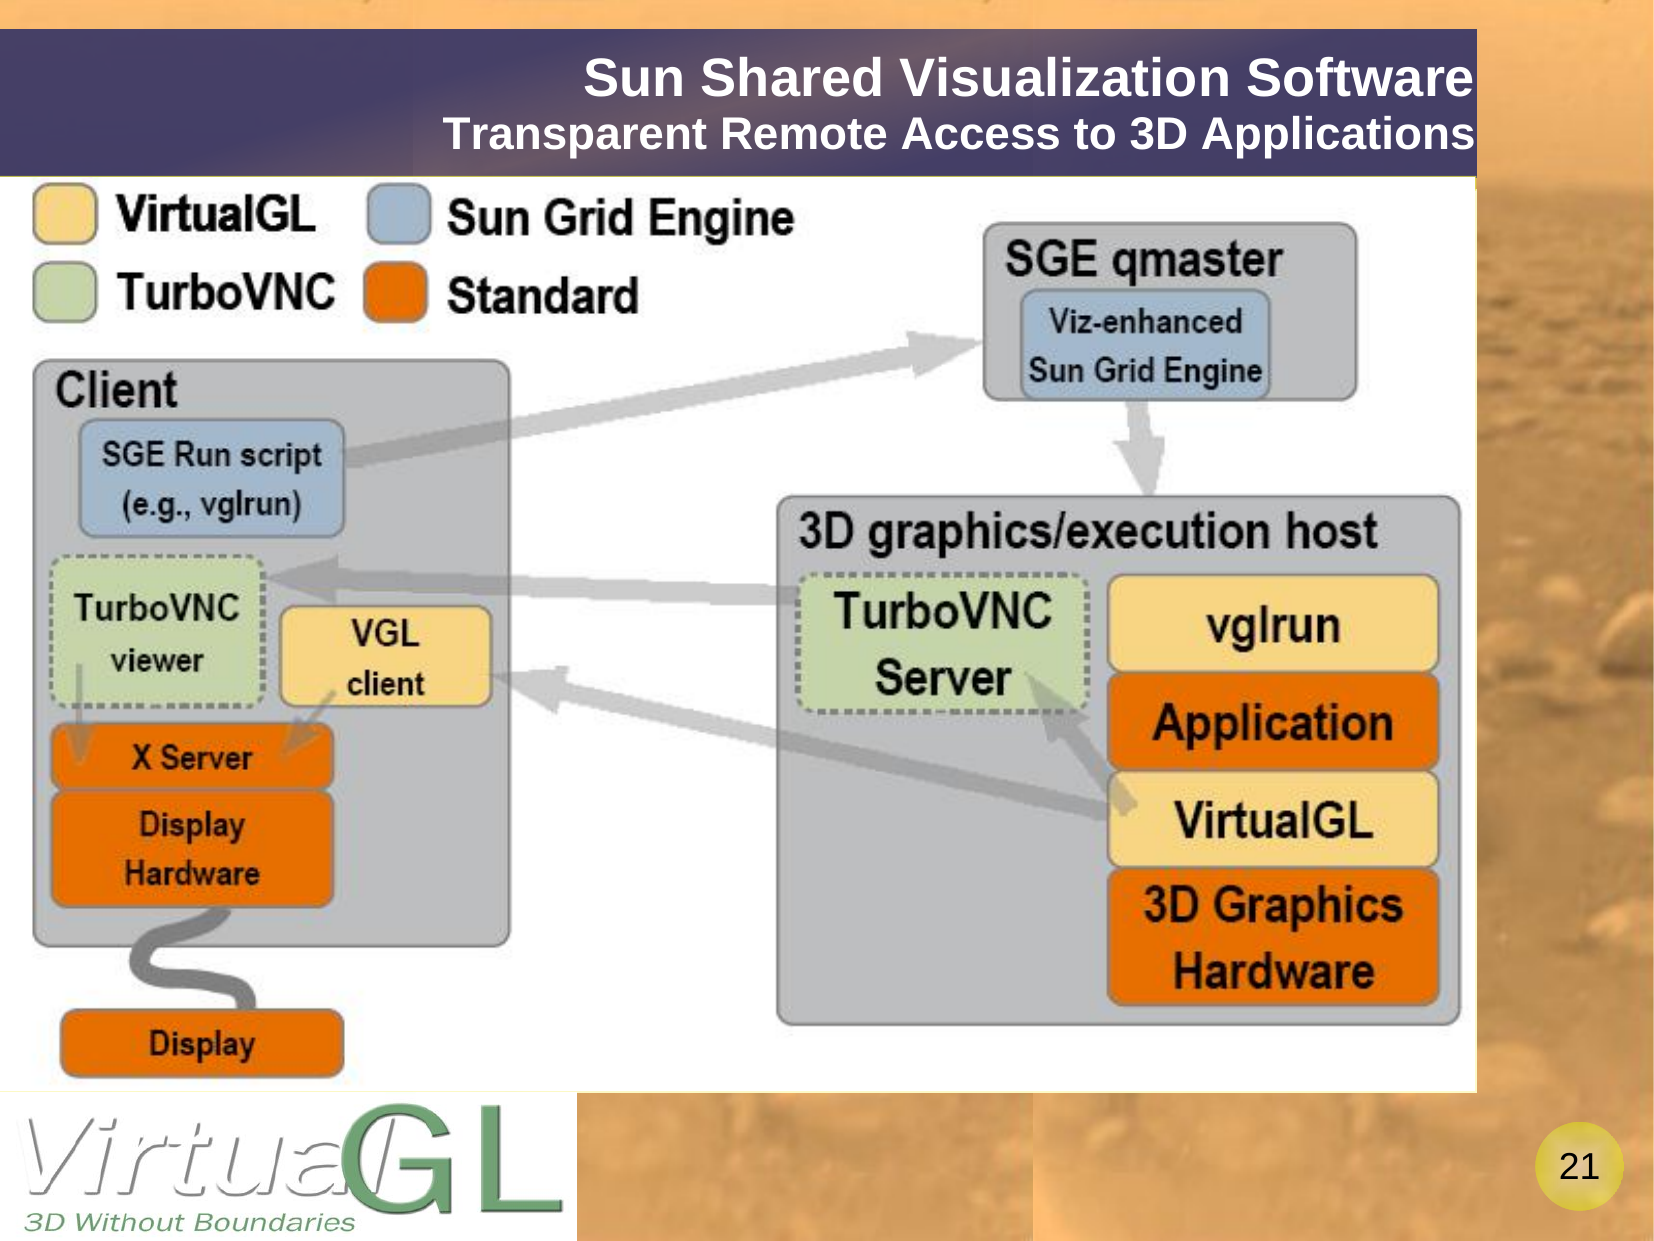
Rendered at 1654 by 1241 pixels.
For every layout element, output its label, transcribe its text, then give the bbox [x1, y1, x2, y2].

title Sun Shared Visualization Software Transparent Remote Access to 3D Applications [29, 46, 1477, 161]
picture [0, 0, 1654, 1241]
